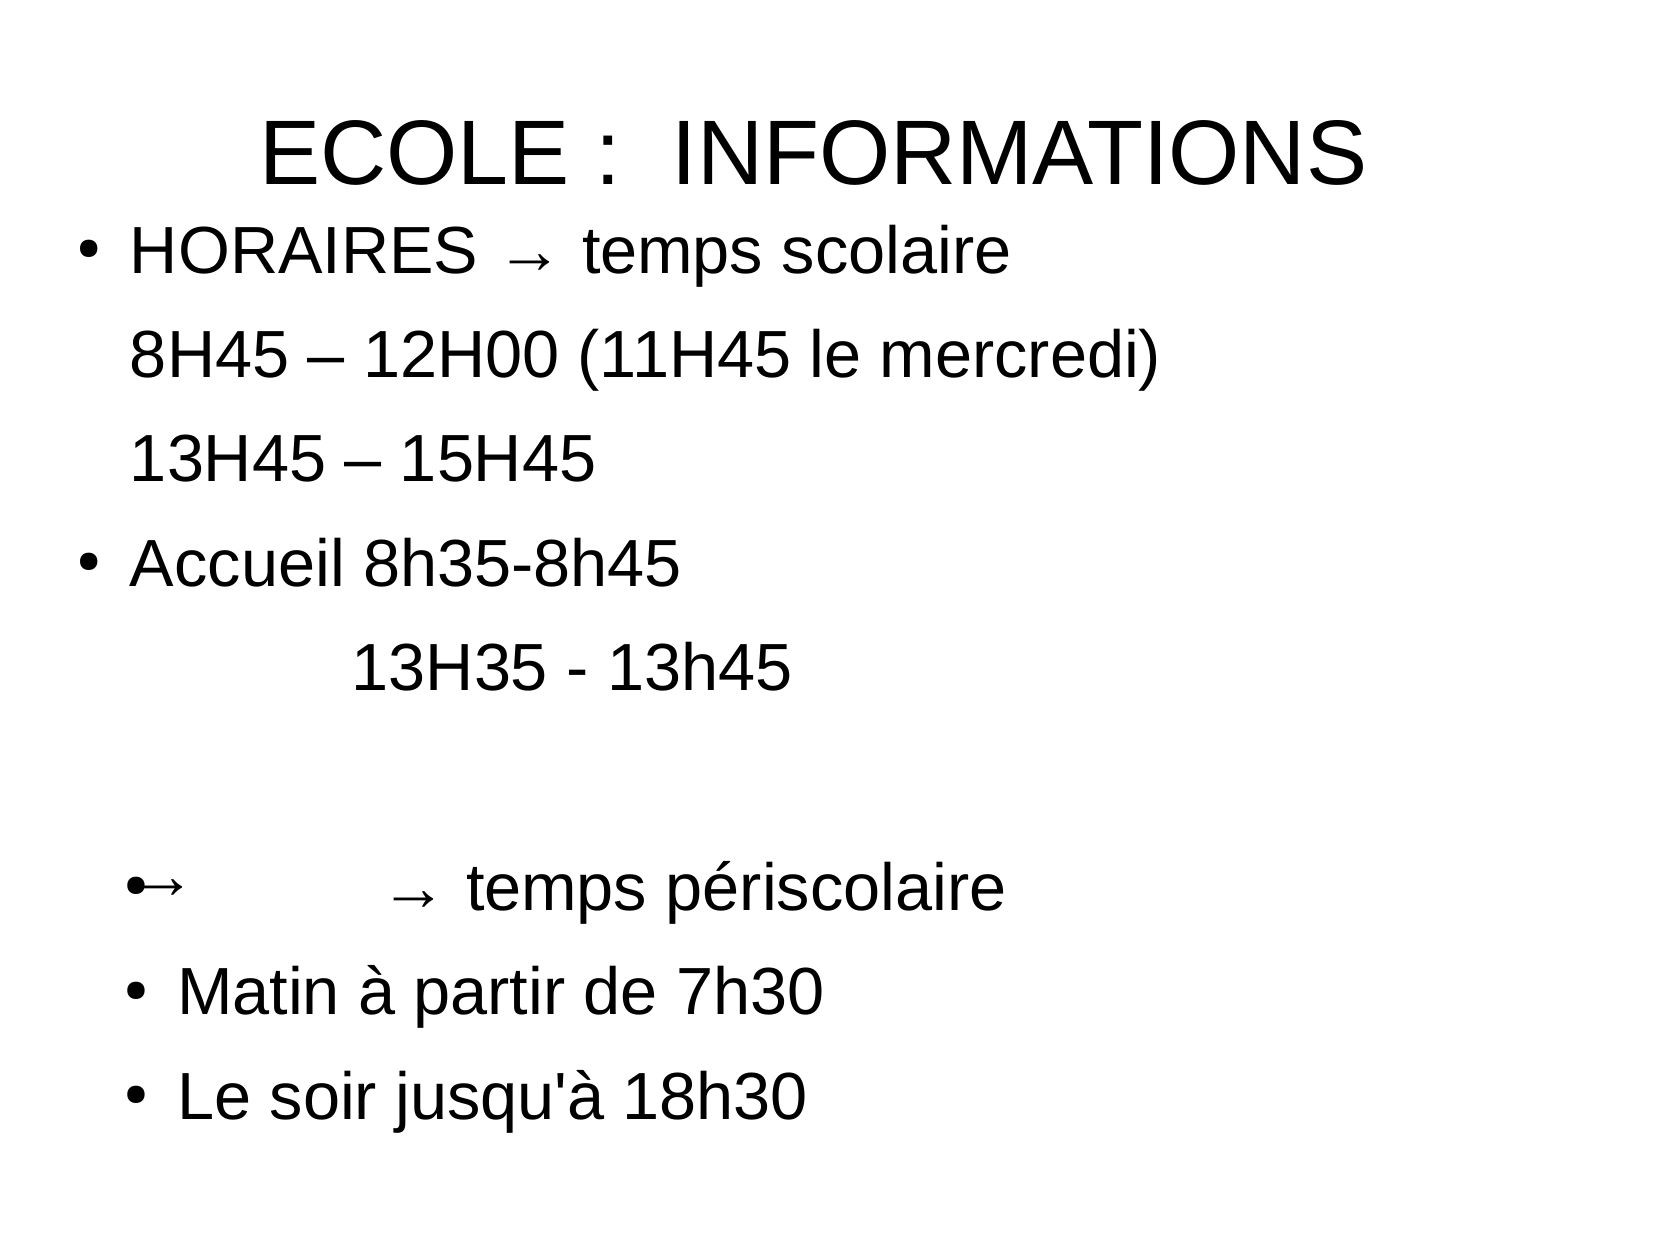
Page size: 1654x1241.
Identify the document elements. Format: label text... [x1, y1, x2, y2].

list HORAIRES → temps scolaire 8H45 – 12H00 (11H45 le mercredi) 13H45 – 15H45 Accueil 8h35-8h45 13H35 - 13h45 → [59, 212, 1548, 914]
title ECOLE : INFORMATIONS [82, 49, 1571, 257]
list → temps périscolaire Matin à partir de 7h30 Le soir jusqu'à 18h30 [106, 850, 1595, 1134]
